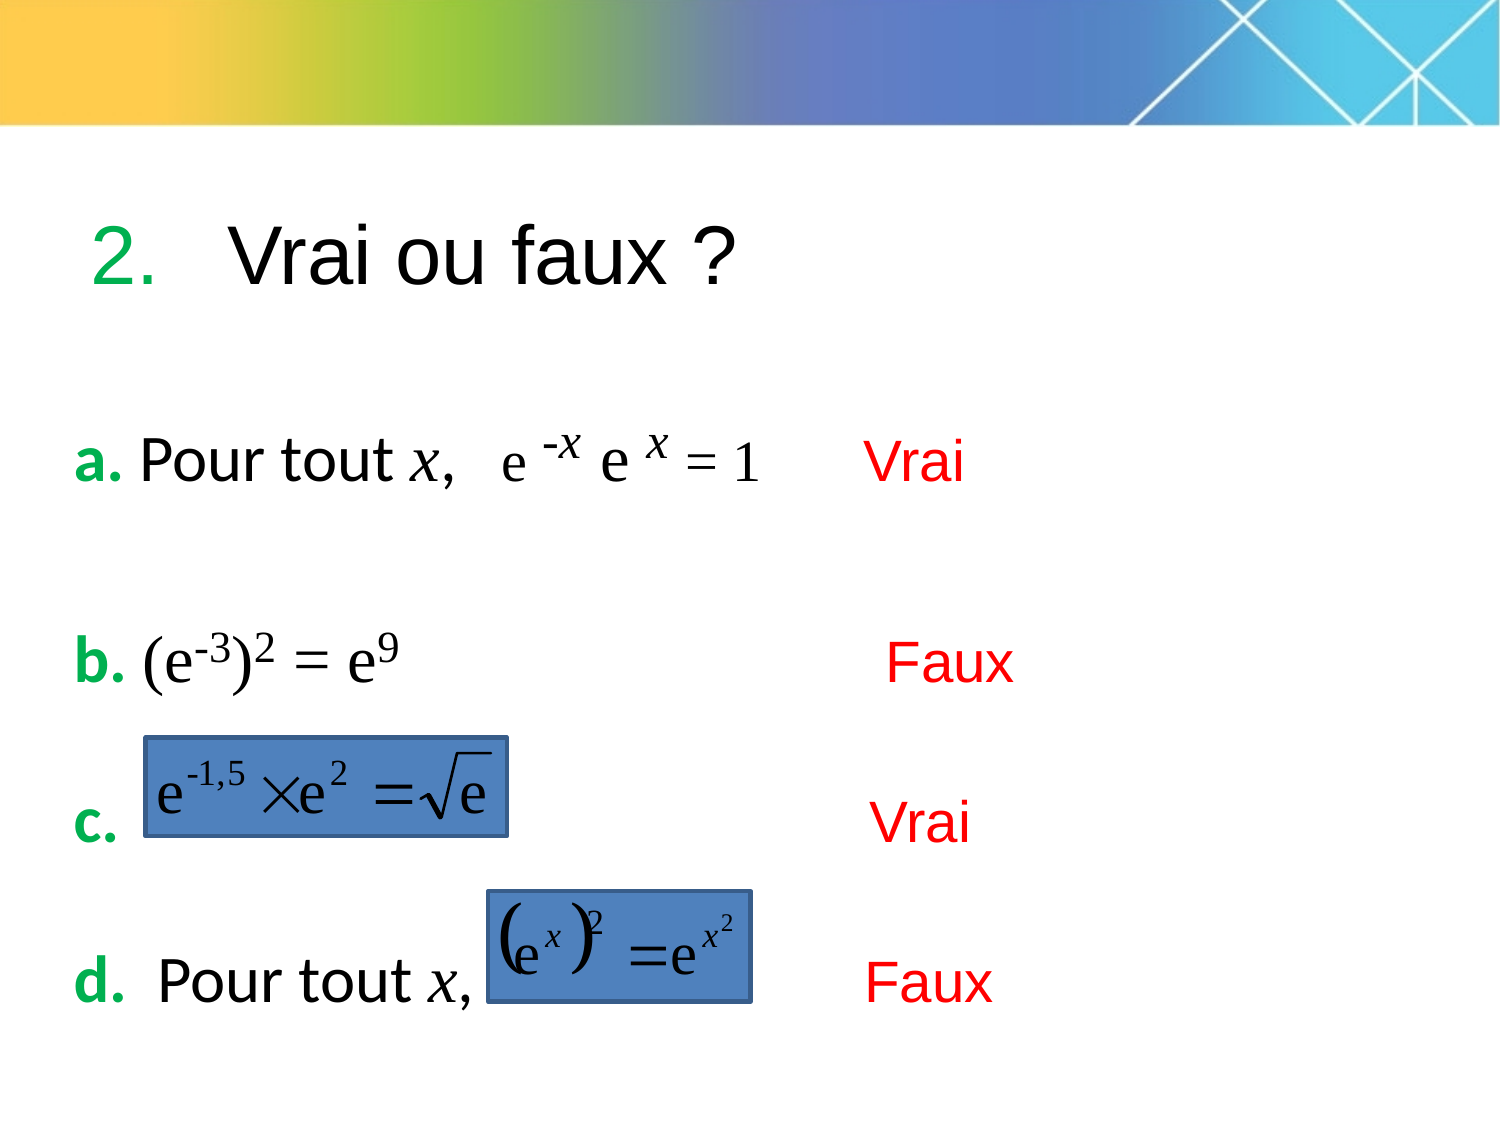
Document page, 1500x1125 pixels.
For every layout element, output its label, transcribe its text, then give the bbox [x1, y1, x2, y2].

chart [147, 739, 505, 835]
chart [490, 893, 749, 1000]
text_box a. Pour tout x, e -x e x = 1 Vrai b. (e-3)2 = e9 Faux c. Vrai d. Pour tout x, Faux [58, 398, 1442, 1030]
text_box Vrai ou faux ? [75, 164, 1500, 338]
